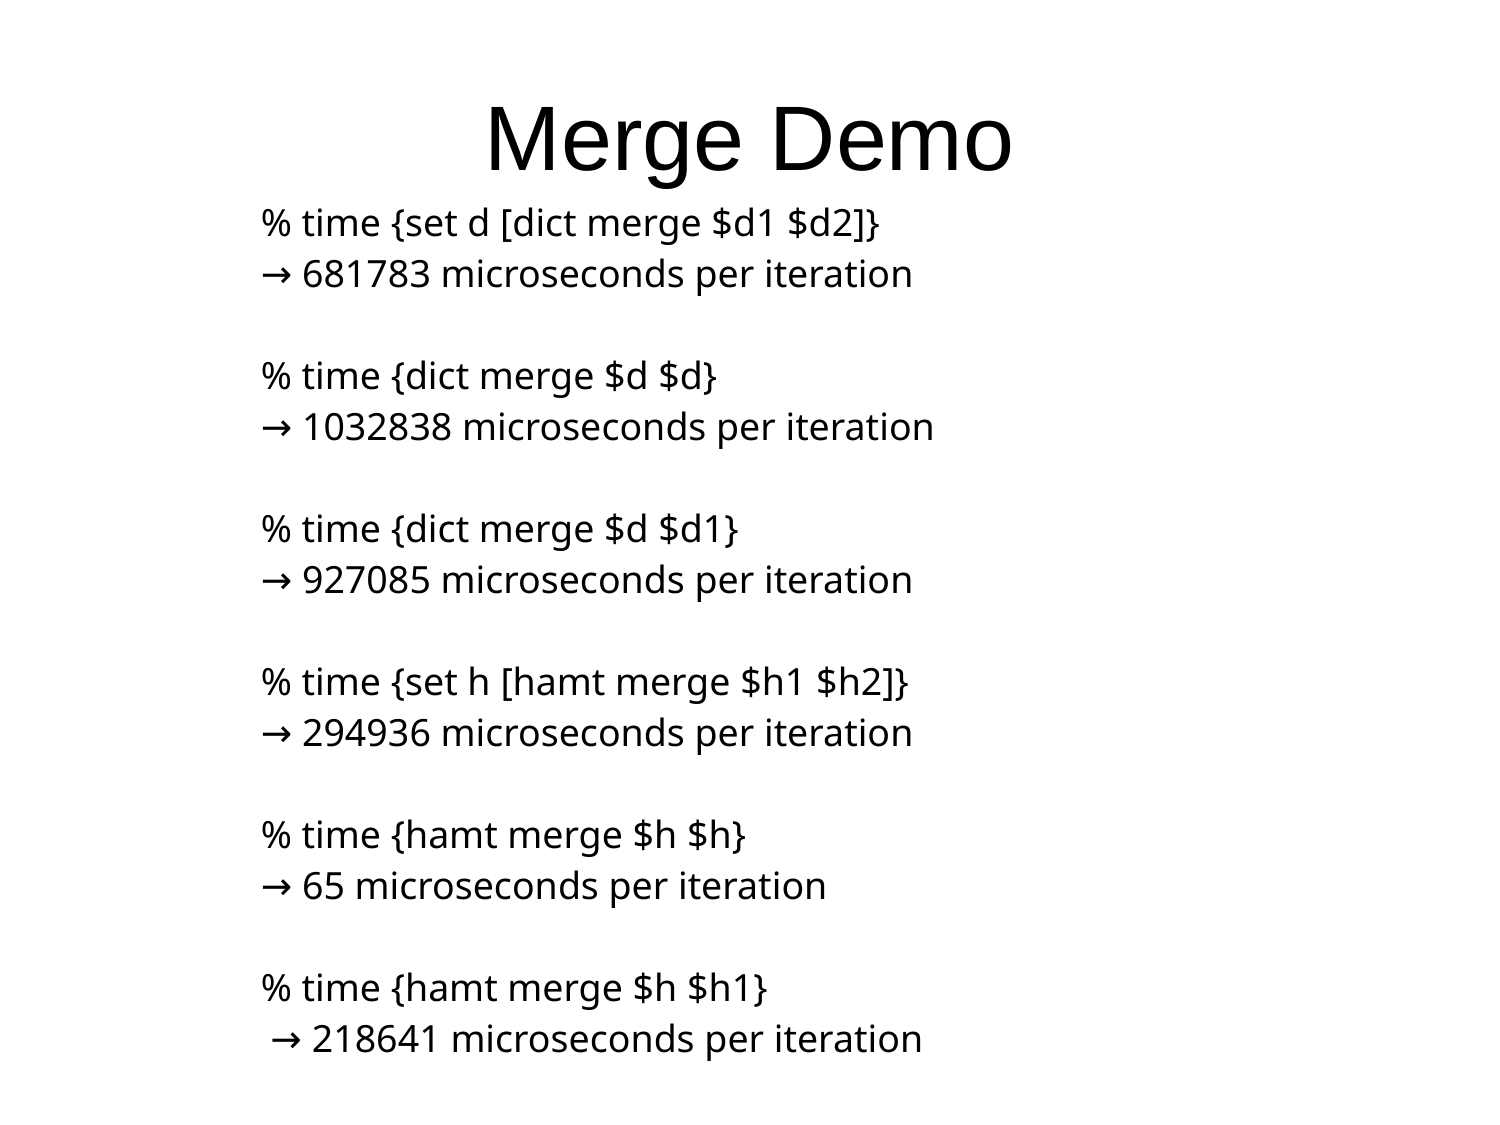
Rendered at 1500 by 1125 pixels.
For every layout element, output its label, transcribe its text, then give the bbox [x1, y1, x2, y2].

text_box % time {set d [dict merge $d1 $d2]} → 681783 microseconds per iteration % time {dict merge $d $d} → 1032838 microseconds per iteration % time {dict merge $d $d1} → 927085 microseconds per iteration % time {set h [hamt merge $h1 $h2]} → 294936 microseconds per iteration % time {hamt merge $h $h} → 65 microseconds per iteration % time {hamt merge $h $h1} → 218641 microseconds per iteration [246, 189, 1080, 1125]
title Merge Demo [75, 44, 1425, 233]
